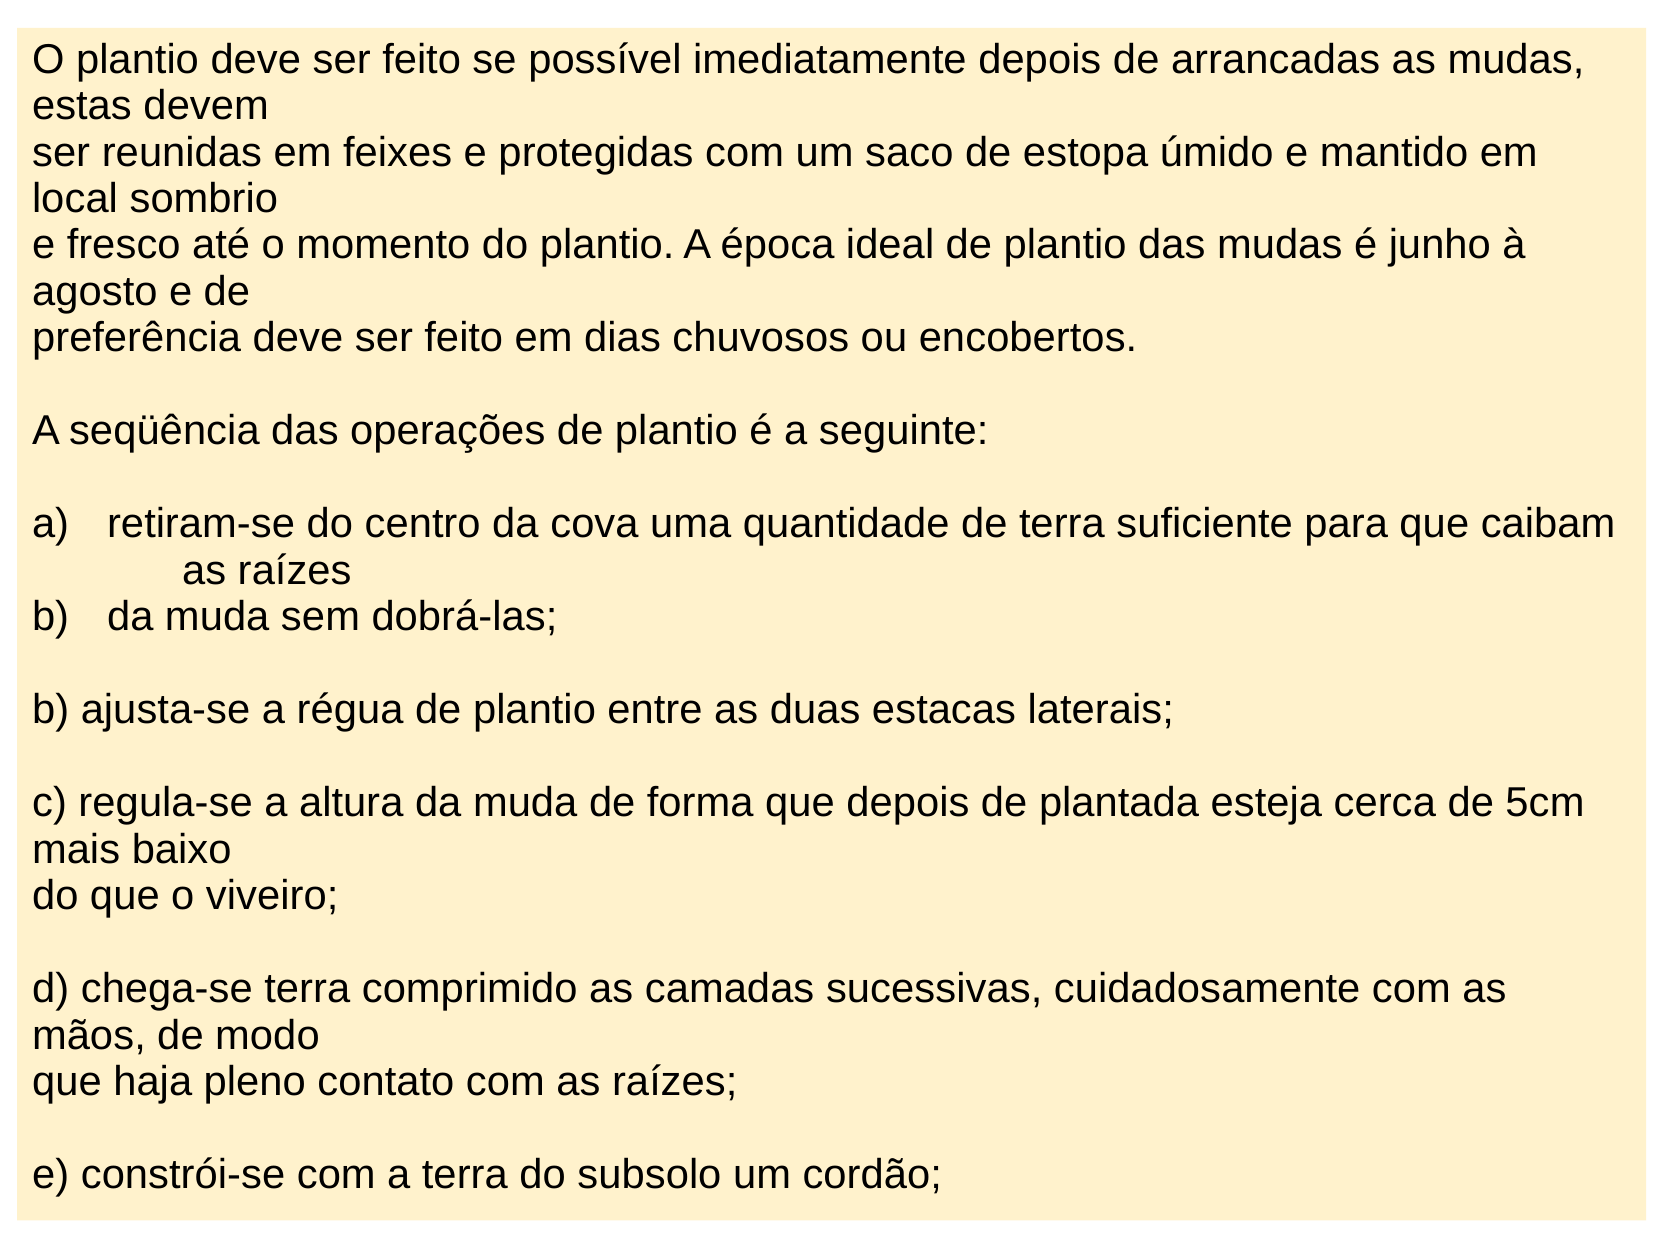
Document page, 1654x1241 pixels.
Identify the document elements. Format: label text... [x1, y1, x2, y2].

text_box O plantio deve ser feito se possível imediatamente depois de arrancadas as mudas, estas devem ser reunidas em feixes e protegidas com um saco de estopa úmido e mantido em local sombrio e fresco até o momento do plantio. A época ideal de plantio das mudas é junho à agosto e de preferência deve ser feito em dias chuvosos ou encobertos. A seqüência das operações de plantio é a seguinte: retiram-se do centro da cova uma quantidade de terra suficiente para que caibam as raízes da muda sem dobrá-las; b) ajusta-se a régua de plantio entre as duas estacas laterais; c) regula-se a altura da muda de forma que depois de plantada esteja cerca de 5cm mais baixo do que o viveiro; d) chega-se terra comprimido as camadas sucessivas, cuidadosamente com as mãos, de modo que haja pleno contato com as raízes; e) constrói-se com a terra do subsolo um cordão; f) cobre-se o solo com uma espessa camada de capim bem seco e g) fazer-se uma rega abundante. [17, 27, 1647, 1221]
